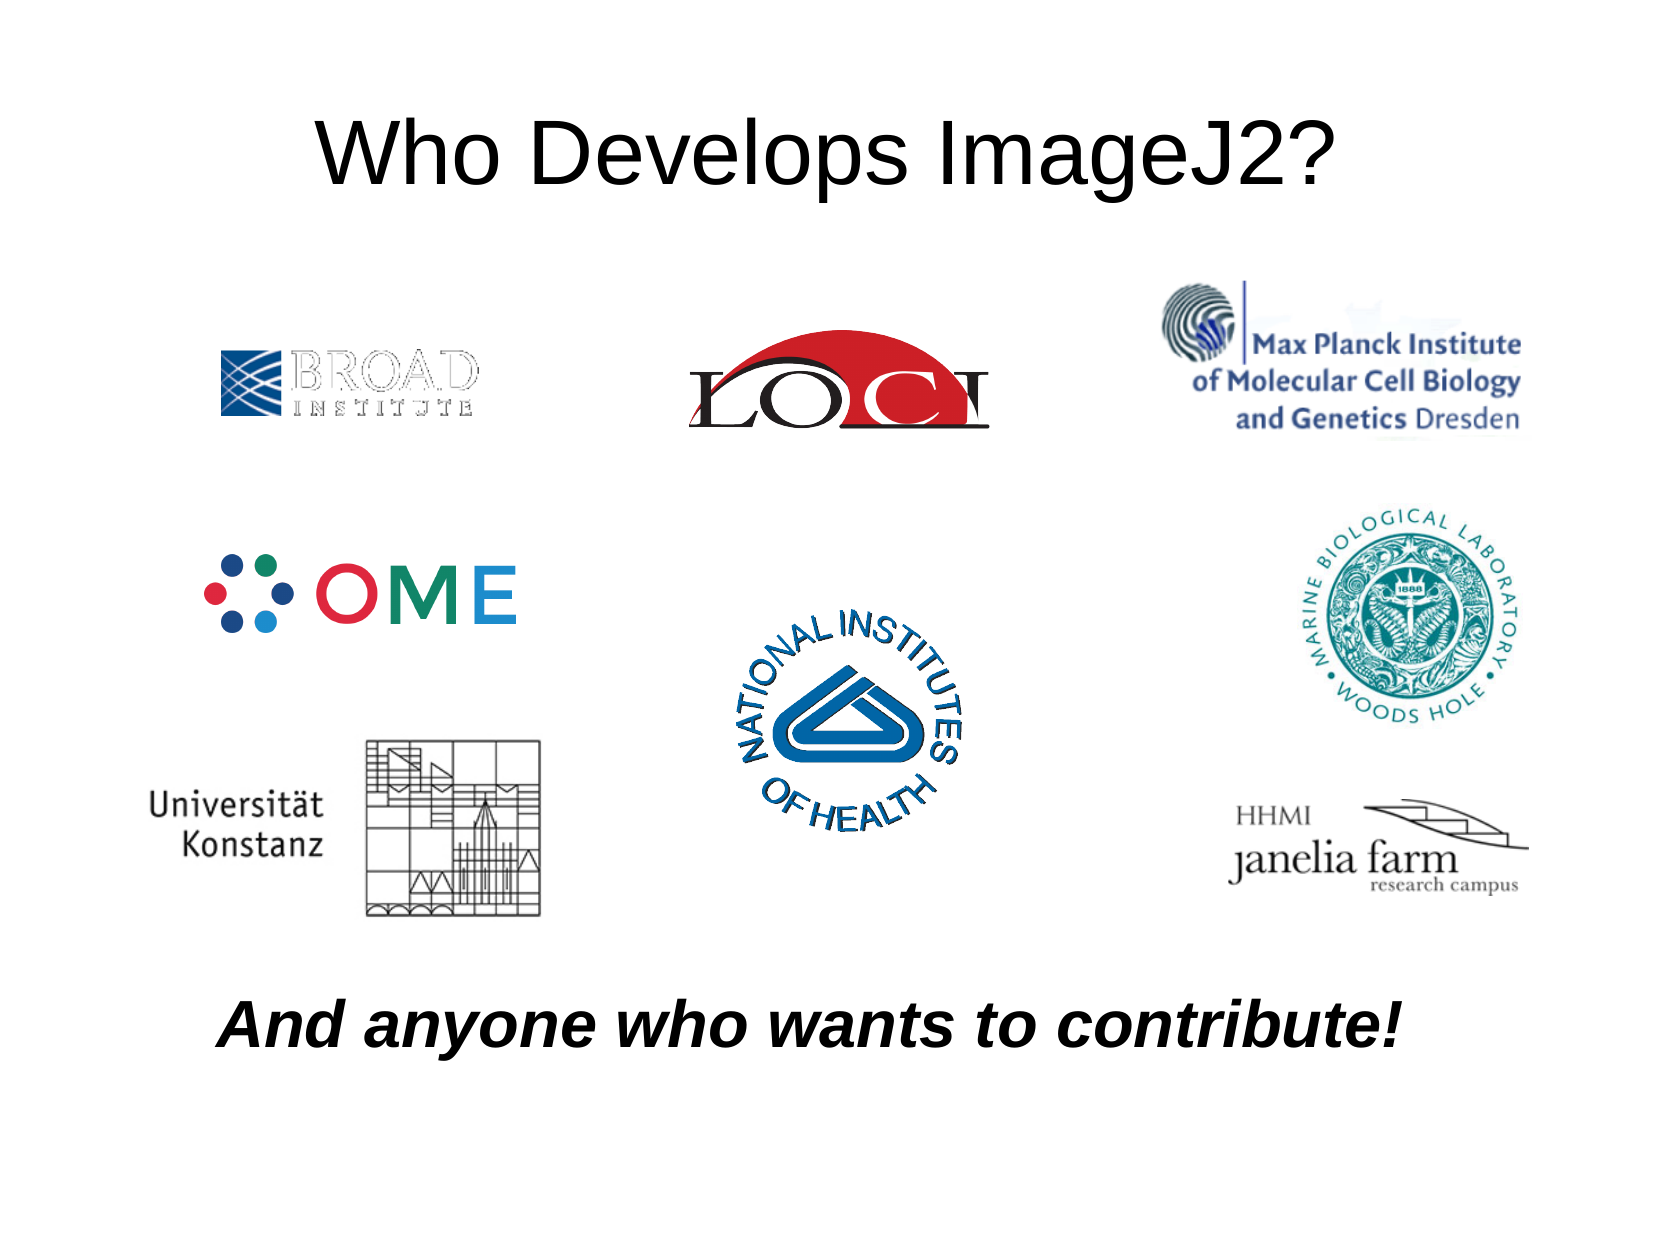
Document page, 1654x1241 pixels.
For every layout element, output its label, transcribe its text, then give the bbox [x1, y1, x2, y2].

picture [1297, 503, 1523, 729]
picture [204, 554, 516, 633]
picture [736, 609, 962, 832]
picture [135, 733, 548, 924]
picture [1228, 799, 1529, 896]
picture [221, 349, 479, 416]
picture [1153, 274, 1532, 441]
list And anyone who wants to contribute! [145, 986, 1441, 1111]
picture [689, 330, 990, 429]
title Who Develops ImageJ2? [82, 49, 1571, 257]
